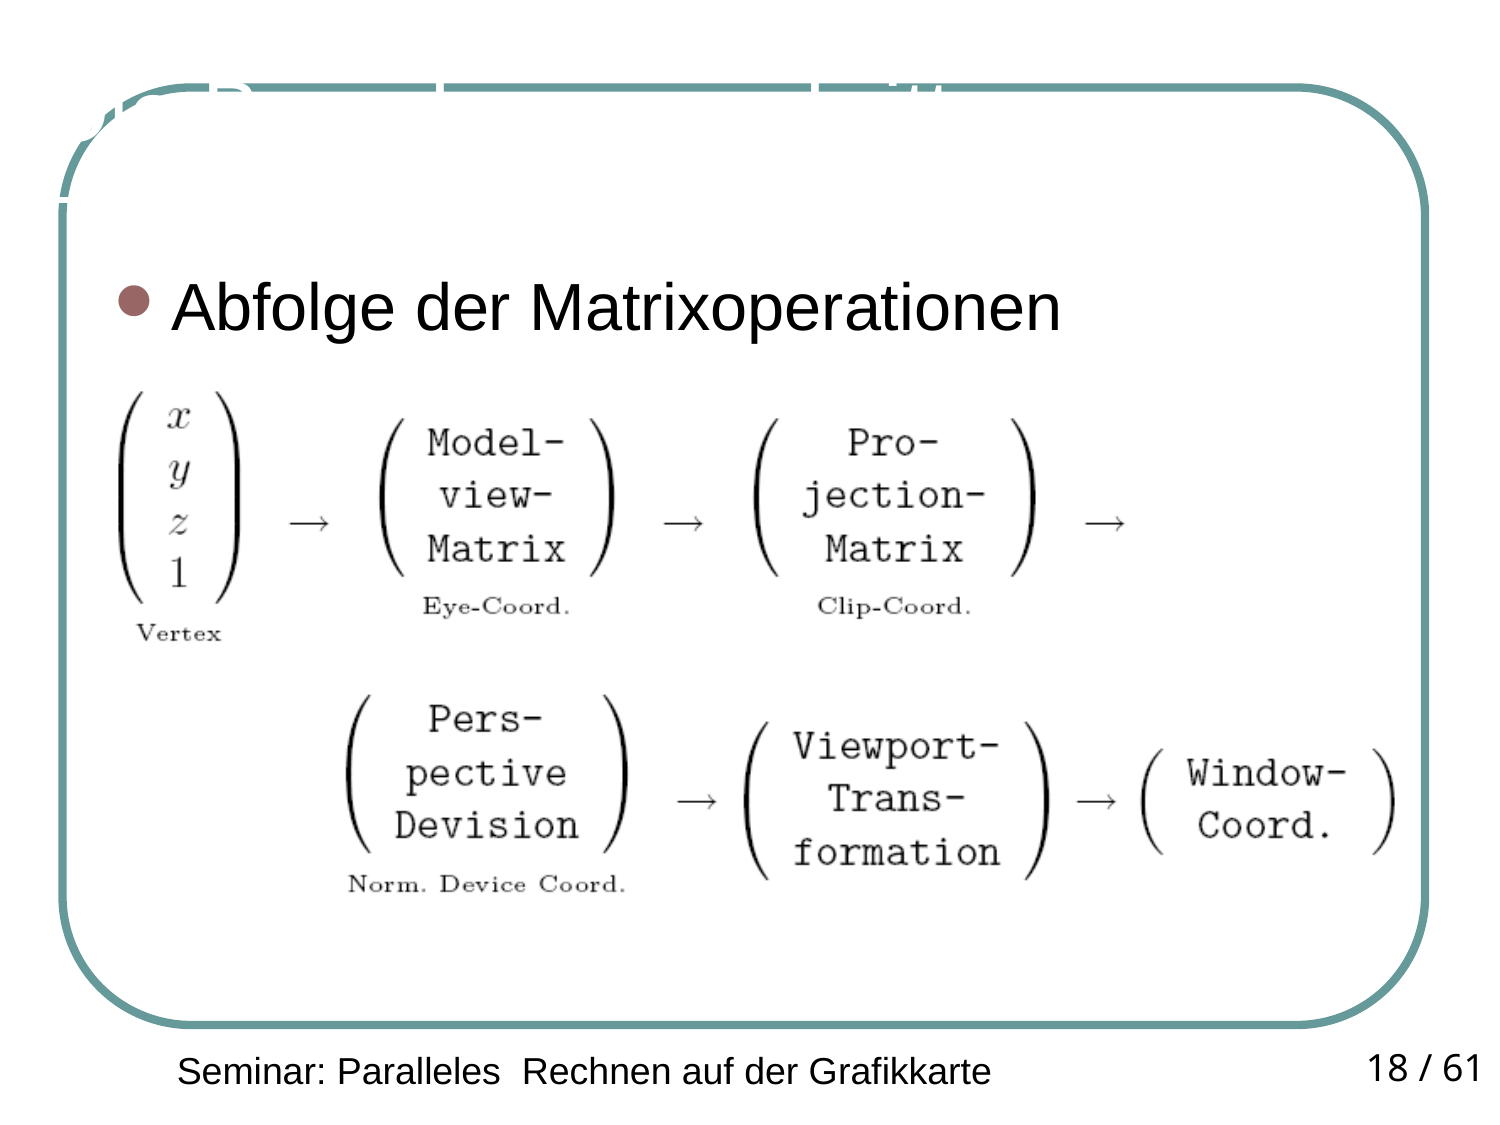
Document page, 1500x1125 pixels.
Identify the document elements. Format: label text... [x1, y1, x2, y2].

list Abfolge der Matrixoperationen [99, 262, 1401, 988]
title Die Berechnungsschritte [31, 37, 1347, 188]
